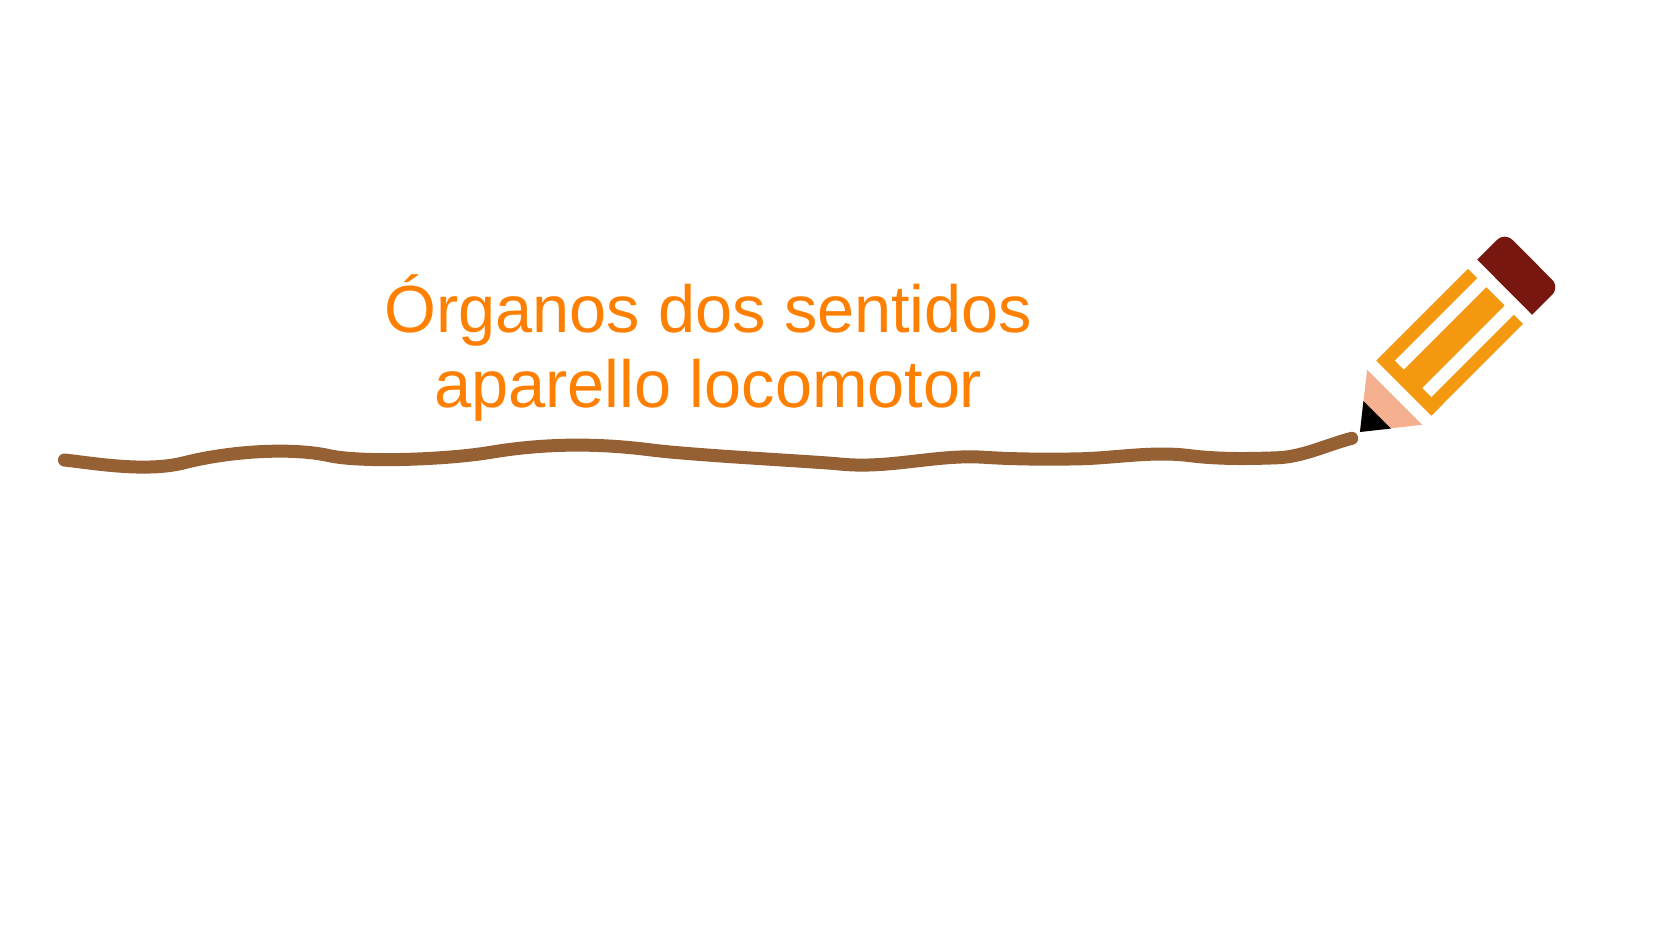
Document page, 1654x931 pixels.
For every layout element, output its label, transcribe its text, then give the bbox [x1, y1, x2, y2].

title Órganos dos sentidos aparello locomotor [88, 265, 1329, 429]
